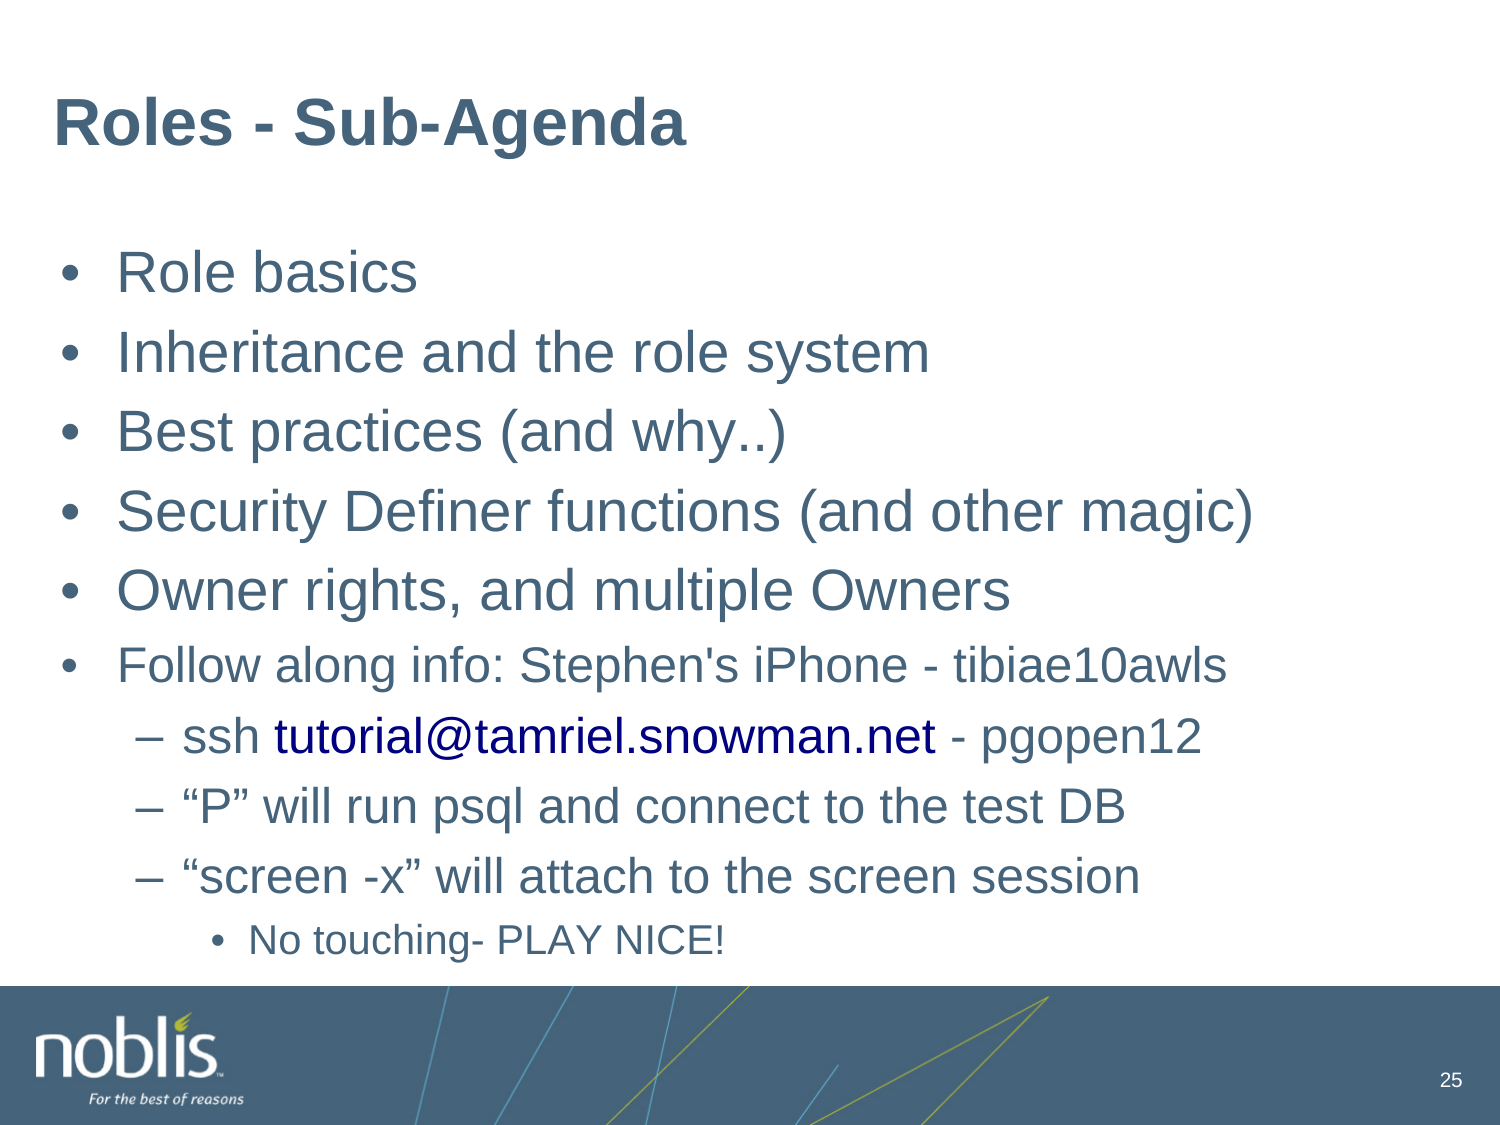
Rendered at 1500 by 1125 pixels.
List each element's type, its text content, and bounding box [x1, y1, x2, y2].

picture [0, 986, 1500, 1125]
list Role basics Inheritance and the role system Best practices (and why..) Security Definer functions (and other magic) Owner rights, and multiple Owners Follow along info: Stephen's iPhone - tibiae10awls ssh tutorial@tamriel.snowman.net - pgopen12 “P” will run psql and connect to the test DB “screen -x” will attach to the screen session No touching- PLAY NICE! [60, 239, 1437, 968]
title Roles - Sub-Agenda [53, 38, 1438, 211]
